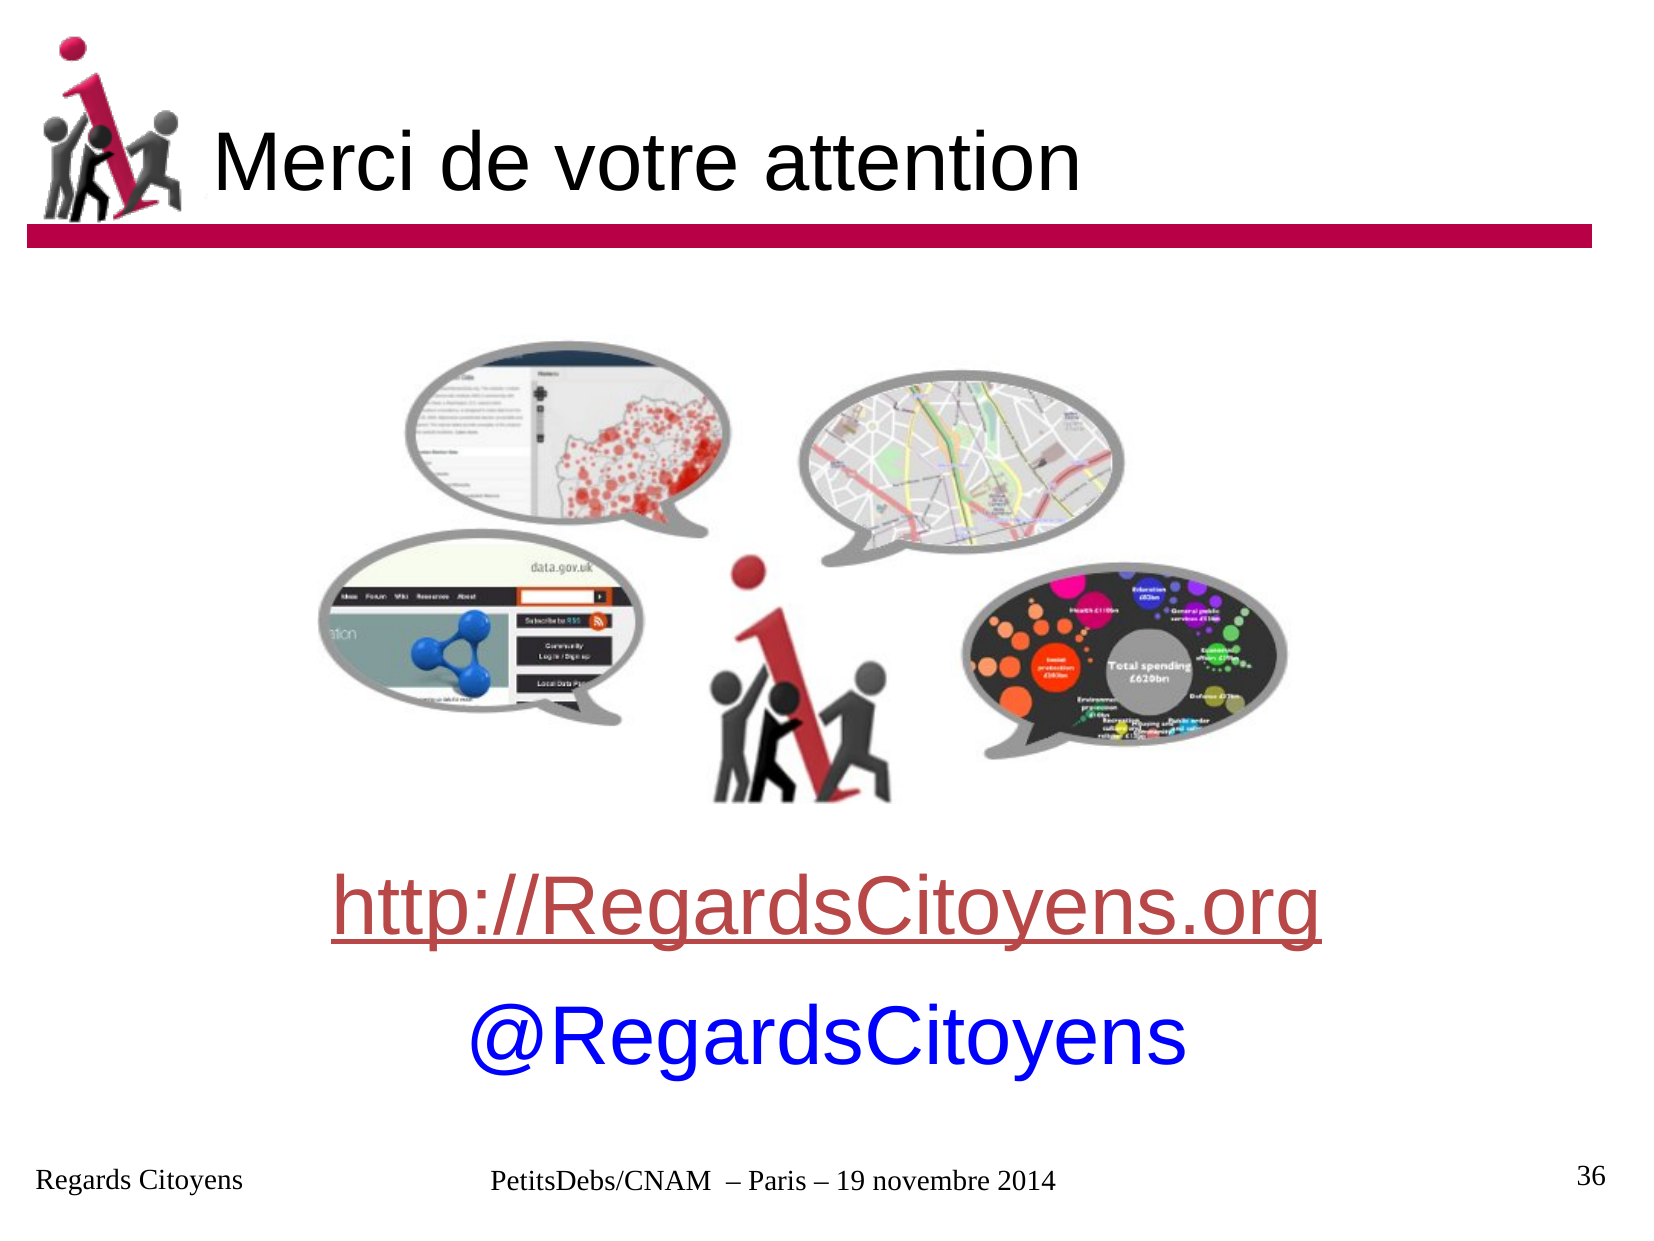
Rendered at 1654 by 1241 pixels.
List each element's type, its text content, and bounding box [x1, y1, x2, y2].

title Merci de votre attention [212, 58, 1595, 266]
subtitle http://RegardsCitoyens.org @RegardsCitoyens [82, 836, 1571, 1106]
picture [27, 31, 208, 224]
picture [317, 311, 1300, 804]
